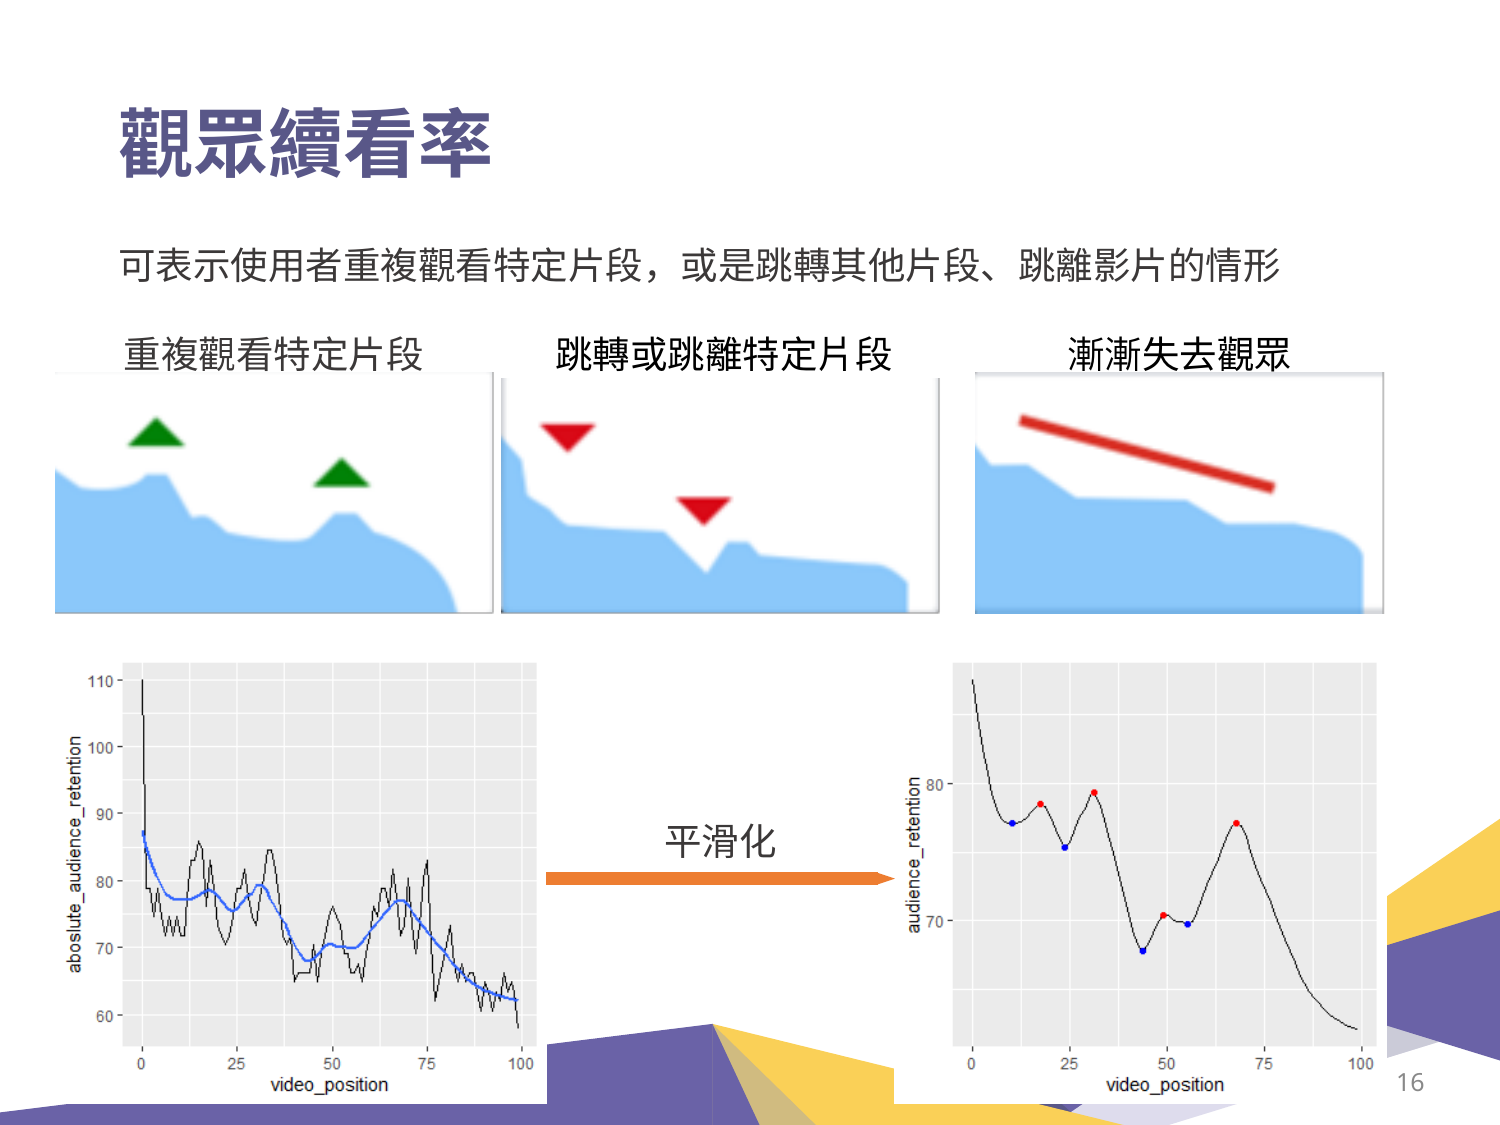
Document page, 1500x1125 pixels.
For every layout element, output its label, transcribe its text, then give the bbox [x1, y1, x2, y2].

text_box 可表示使用者重複觀看特定片段，或是跳轉其他片段、跳離影片的情形 [103, 234, 1381, 294]
text_box 平滑化 [644, 811, 797, 871]
text_box 重複觀看特定片段 [109, 323, 439, 383]
text_box 漸漸失去觀眾 [1052, 323, 1307, 383]
picture [55, 654, 547, 1104]
text_box 跳轉或跳離特定片段 [540, 323, 908, 383]
title 觀眾續看率 [103, 59, 1397, 235]
text_box 16 [1381, 1053, 1477, 1114]
picture [501, 378, 943, 617]
picture [894, 654, 1387, 1104]
picture [975, 372, 1387, 614]
picture [55, 372, 497, 617]
